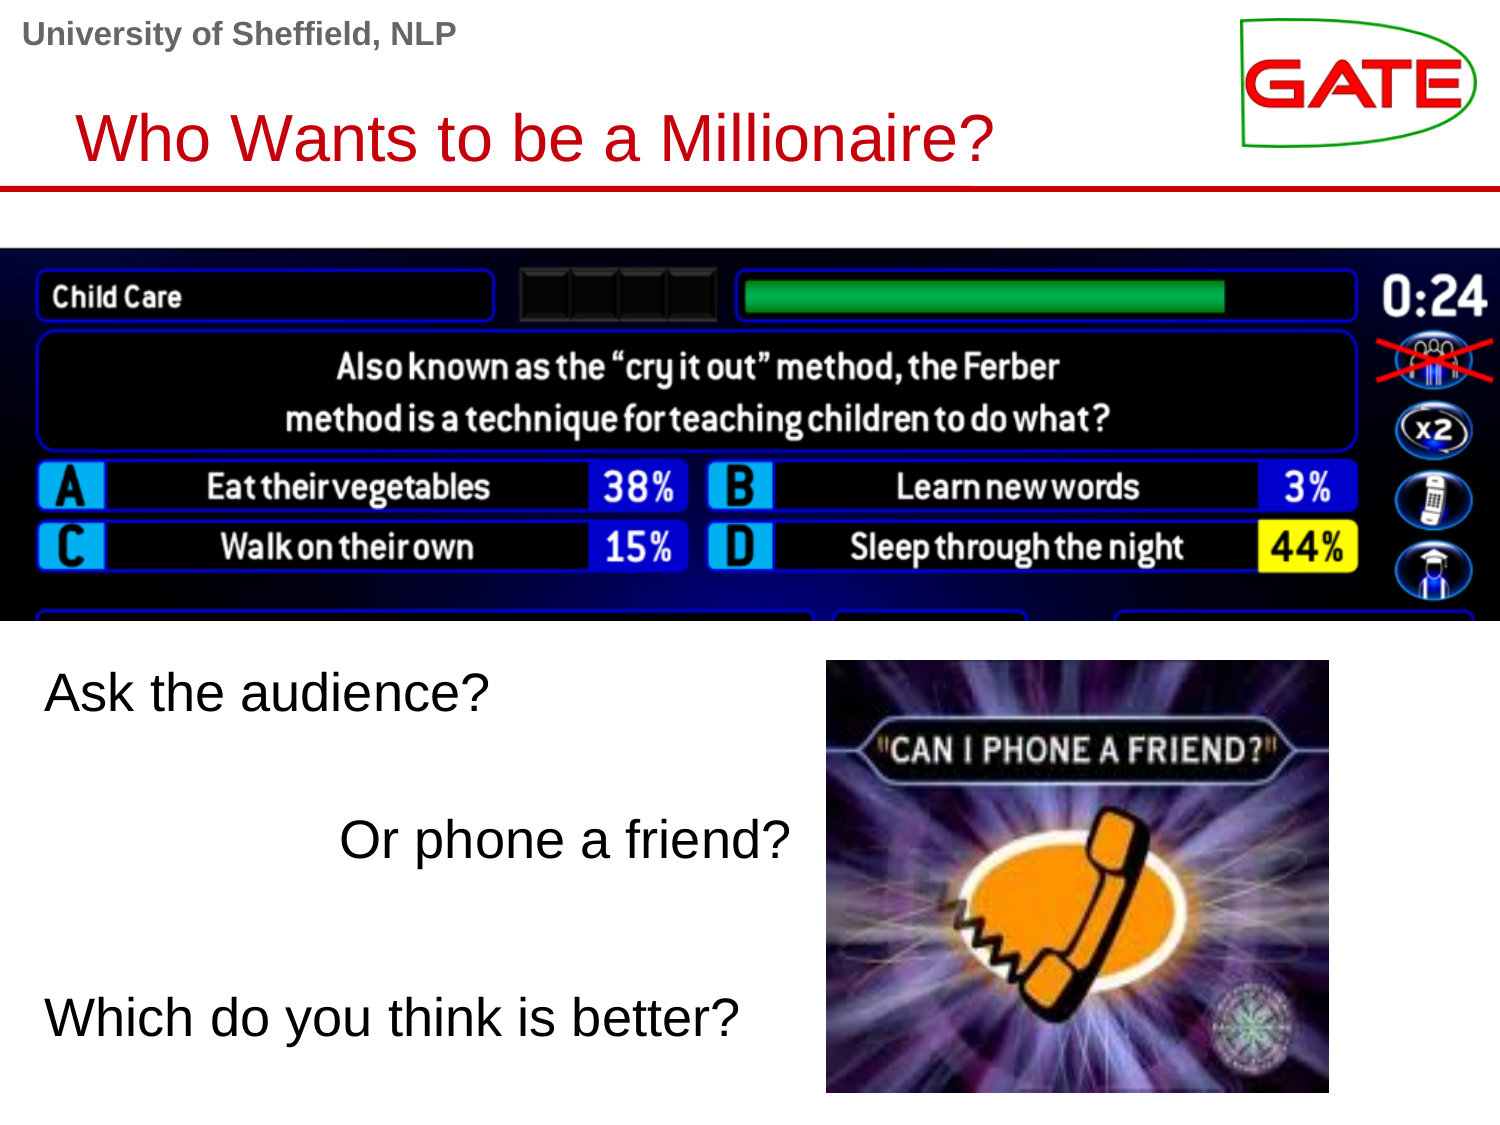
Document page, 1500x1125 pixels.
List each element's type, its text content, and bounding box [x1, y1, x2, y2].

text_box Ask the audience? [29, 649, 507, 739]
text_box Which do you think is better? [29, 974, 757, 1055]
title Who Wants to be a Millionaire? [75, 45, 1425, 233]
picture [826, 660, 1329, 1093]
picture [1240, 18, 1477, 148]
text_box Or phone a friend? [324, 797, 808, 916]
picture [0, 247, 1500, 621]
